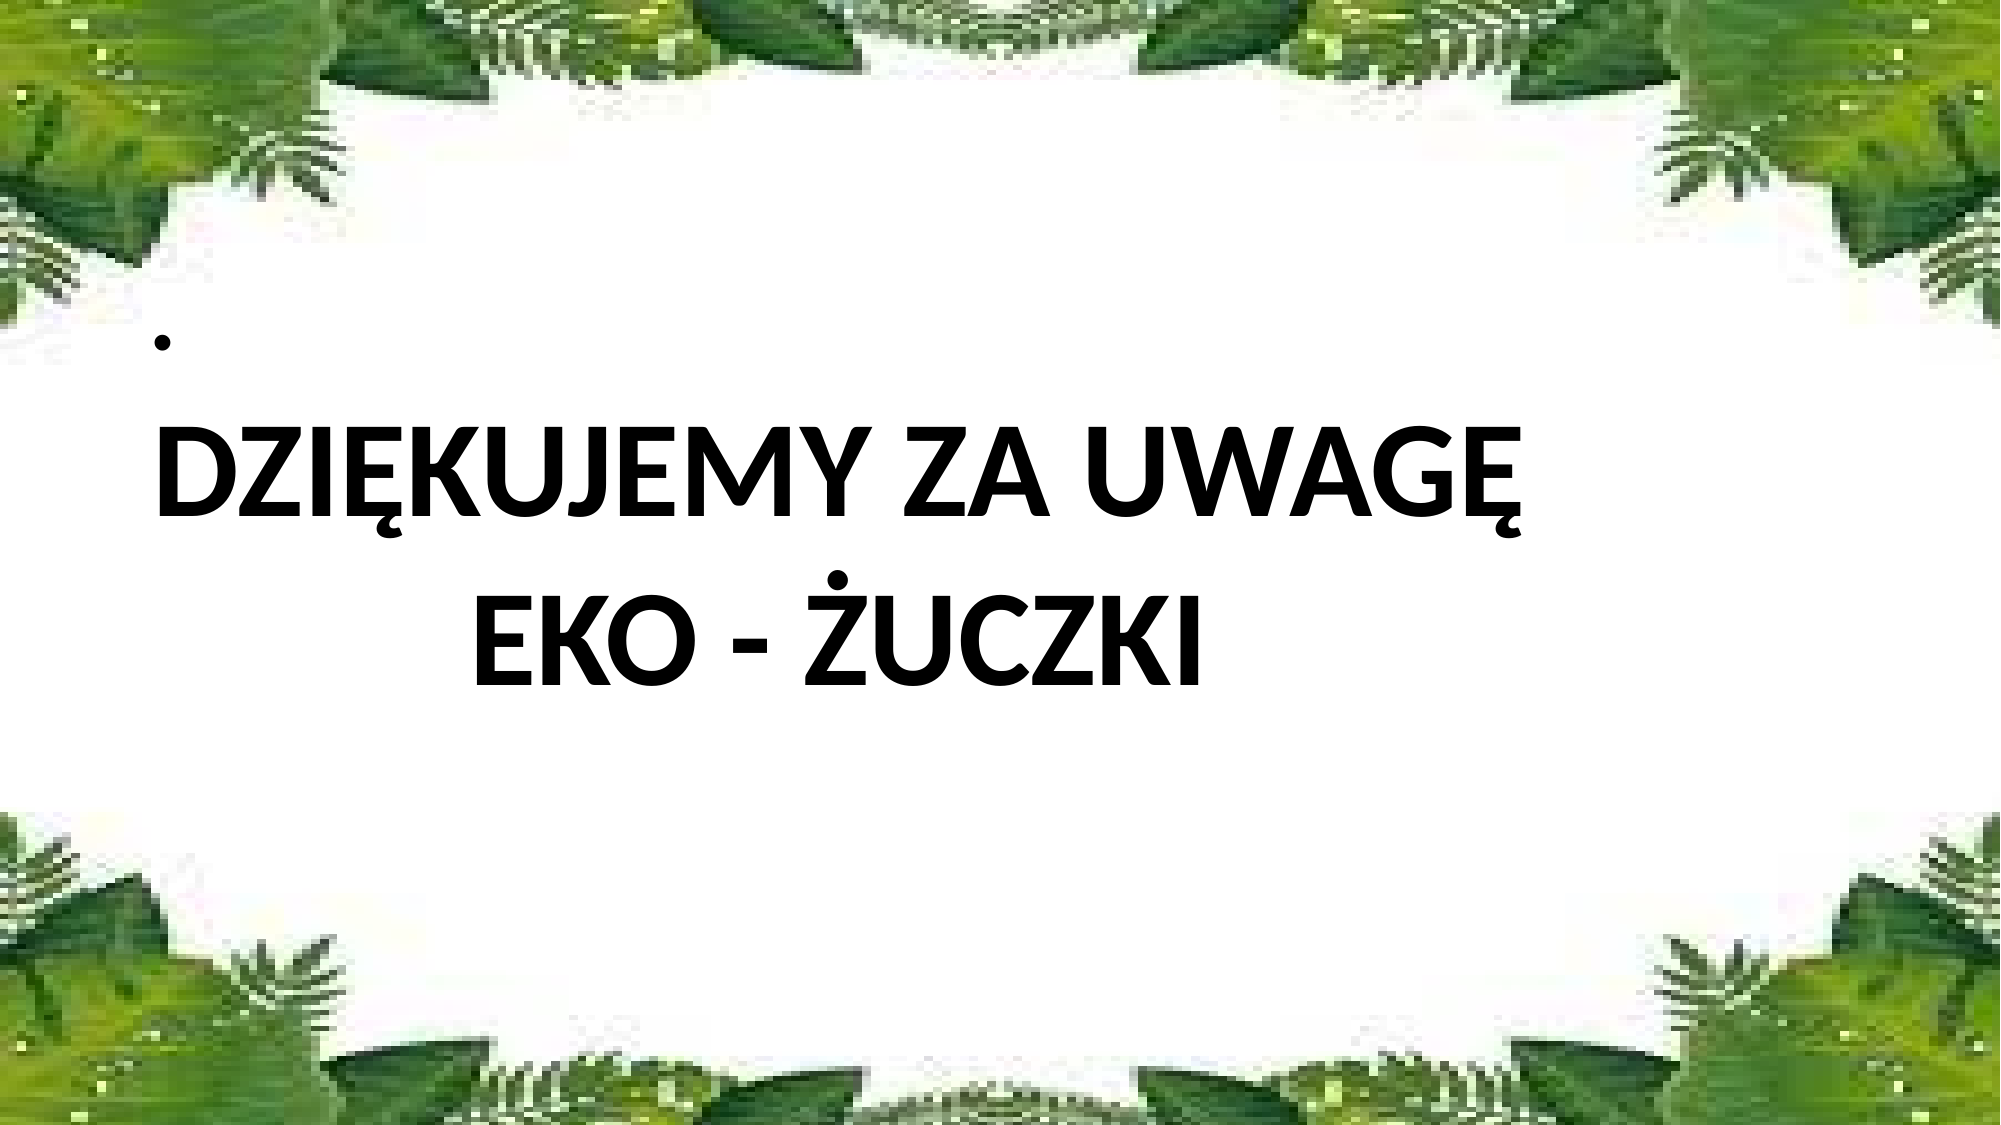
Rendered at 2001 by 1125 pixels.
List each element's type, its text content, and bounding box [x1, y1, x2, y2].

list DZIĘKUJEMY ZA UWAGĘ EKO - ŻUCZKI [137, 299, 1863, 1014]
picture [0, 0, 2000, 1125]
